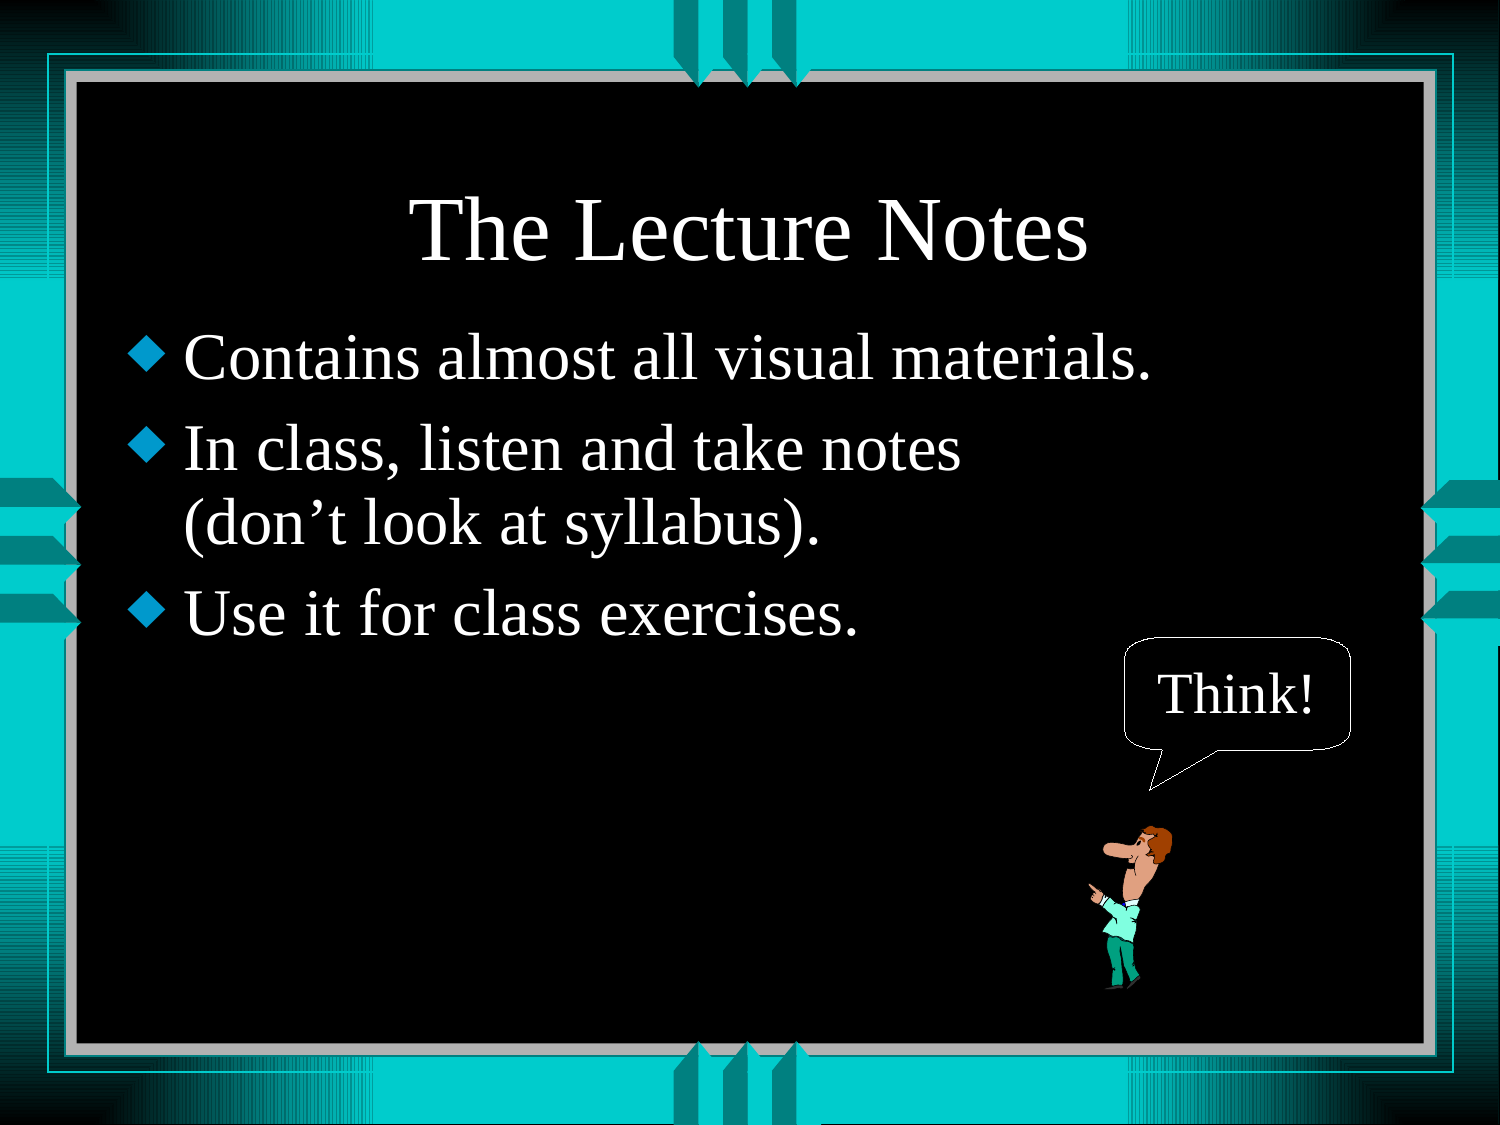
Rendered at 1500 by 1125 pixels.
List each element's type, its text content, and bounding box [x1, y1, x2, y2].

chart [1087, 824, 1174, 991]
list Contains almost all visual materials. In class, listen and take notes (don’t look at syllabus). Use it for class exercises. [112, 312, 1388, 988]
text_box Think! [1124, 637, 1351, 791]
title The Lecture Notes [112, 99, 1388, 288]
